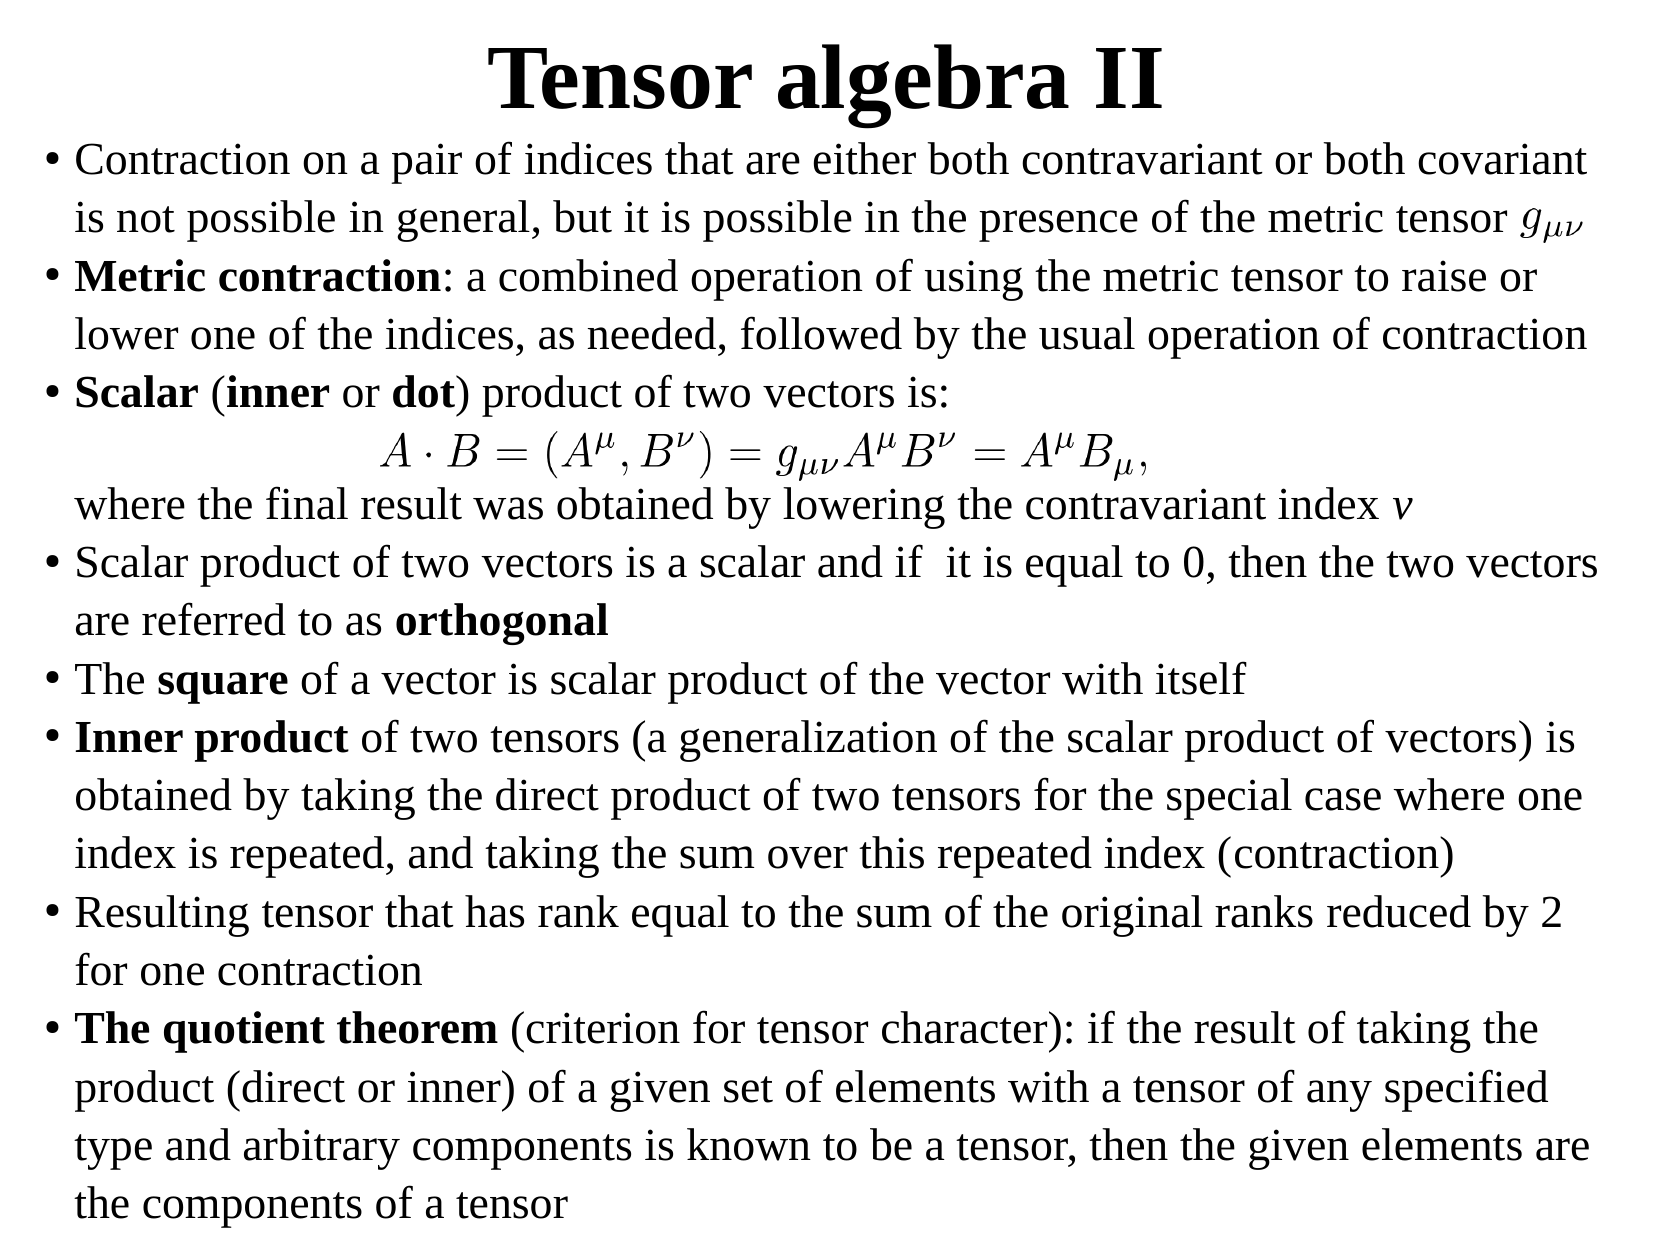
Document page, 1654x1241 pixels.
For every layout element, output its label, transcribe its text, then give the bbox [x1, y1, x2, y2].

title Tensor algebra II [82, 11, 1571, 129]
picture [1520, 208, 1583, 243]
list Contraction on a pair of indices that are either both contravariant or both covariant is not possible in general, but it is possible in the presence of the metric tensor Metric contraction: a combined operation of using the metric tensor to raise or lower one of the indices, as needed, followed by the usual operation of contraction Scalar (inner or dot) product of two vectors is: where the final result was obtained by lowering the contravariant index ν Scalar product of two vectors is a scalar and if it is equal to 0, then the two vectors are referred to as orthogonal The square of a vector is scalar product of the vector with itself Inner product of two tensors (a generalization of the scalar product of vectors) is obtained by taking the direct product of two tensors for the special case where one index is repeated, and taking the sum over this repeated index (contraction) Resulting tensor that has rank equal to the sum of the original ranks reduced by 2 for one contraction The quotient theorem (criterion for tensor character): if the result of taking the product (direct or inner) of a given set of elements with a tensor of any specified type and arbitrary components is known to be a tensor, then the given elements are the components of a tensor [44, 126, 1620, 1229]
picture [379, 431, 1146, 481]
